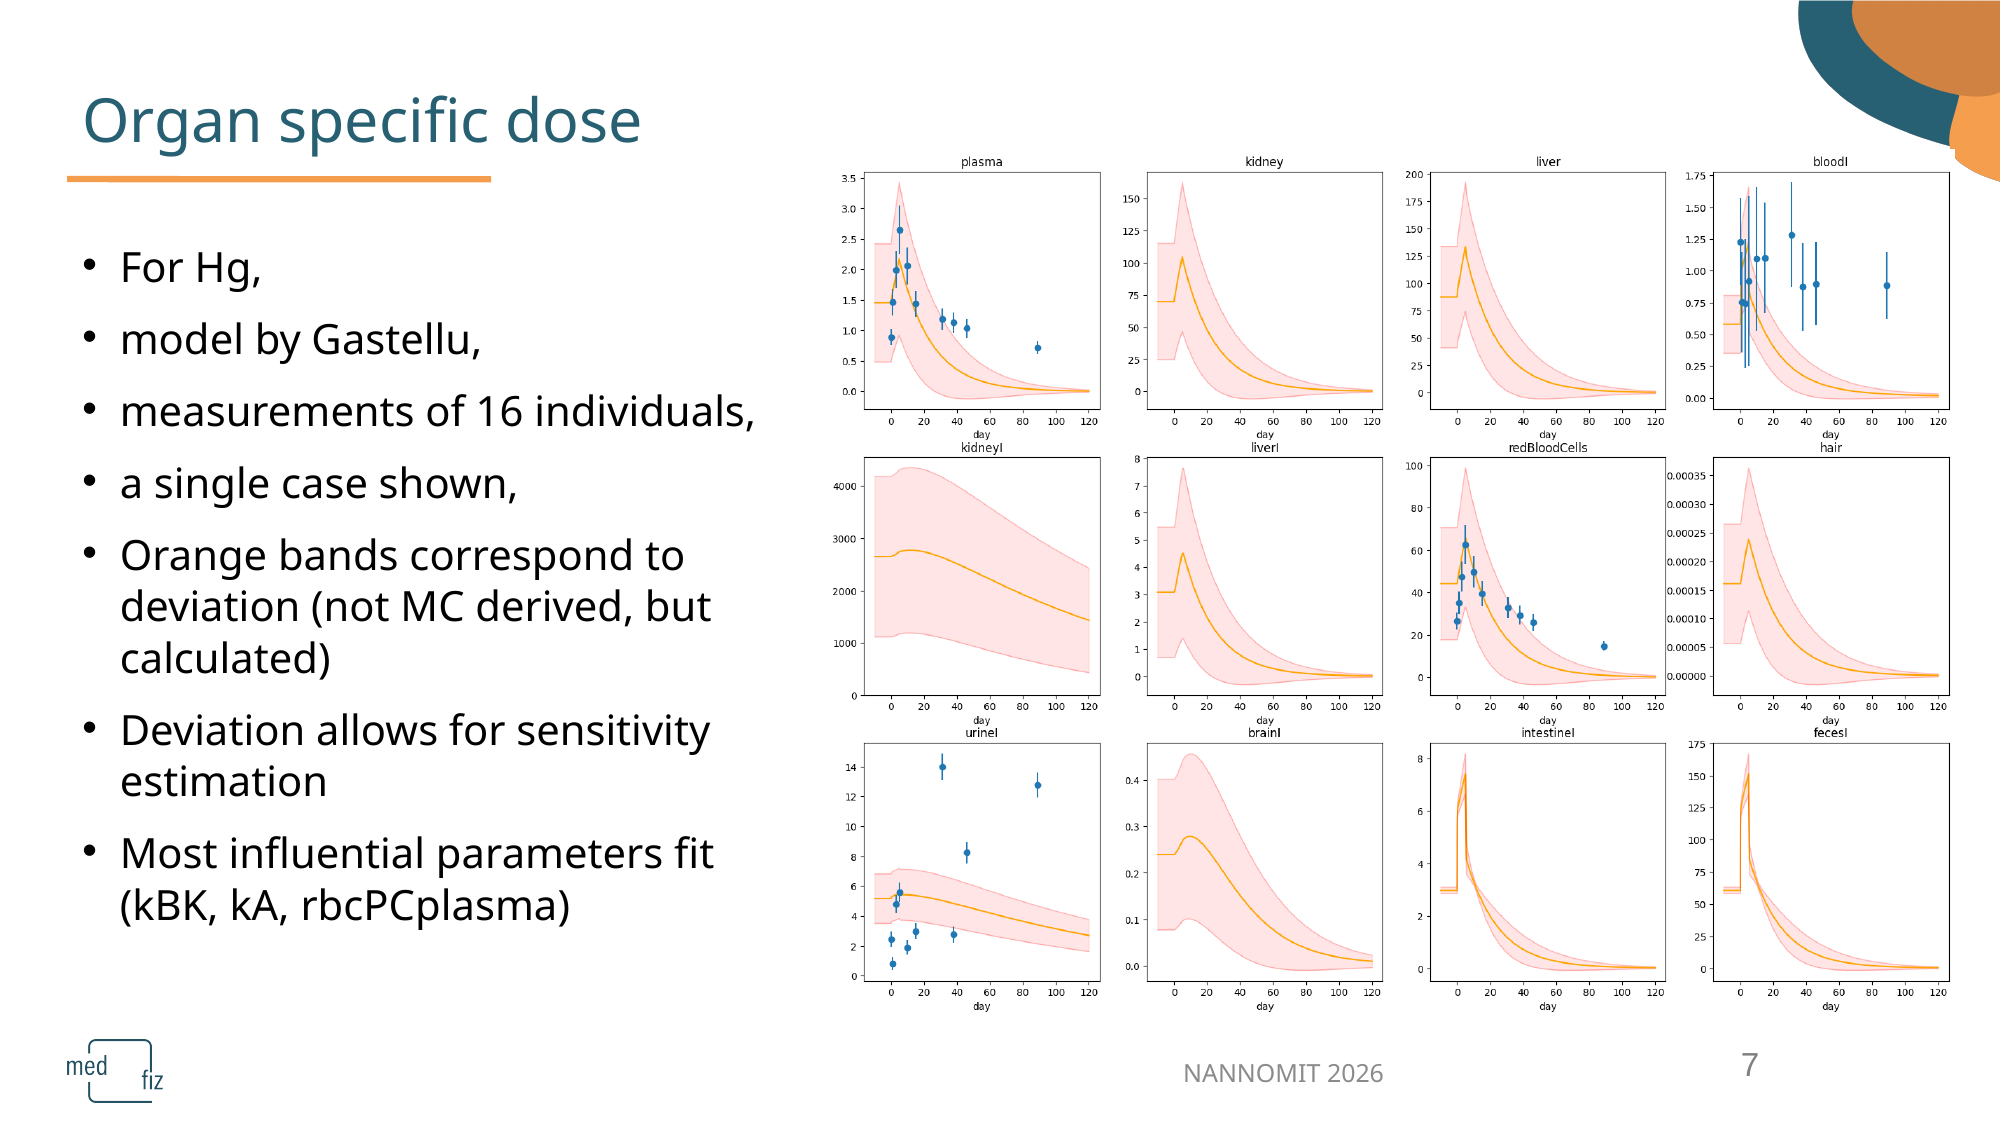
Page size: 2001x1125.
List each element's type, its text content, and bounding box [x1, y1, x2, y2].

picture [825, 149, 1955, 1018]
list For Hg, model by Gastellu, measurements of 16 individuals, a single case shown, Orange bands correspond to deviation (not MC derived, but calculated) Deviation allows for sensitivity estimation Most influential parameters fit (kBK, kA, rbcPCplasma) [67, 233, 788, 976]
picture [67, 1039, 163, 1103]
list Organ specific dose [67, 75, 1662, 166]
